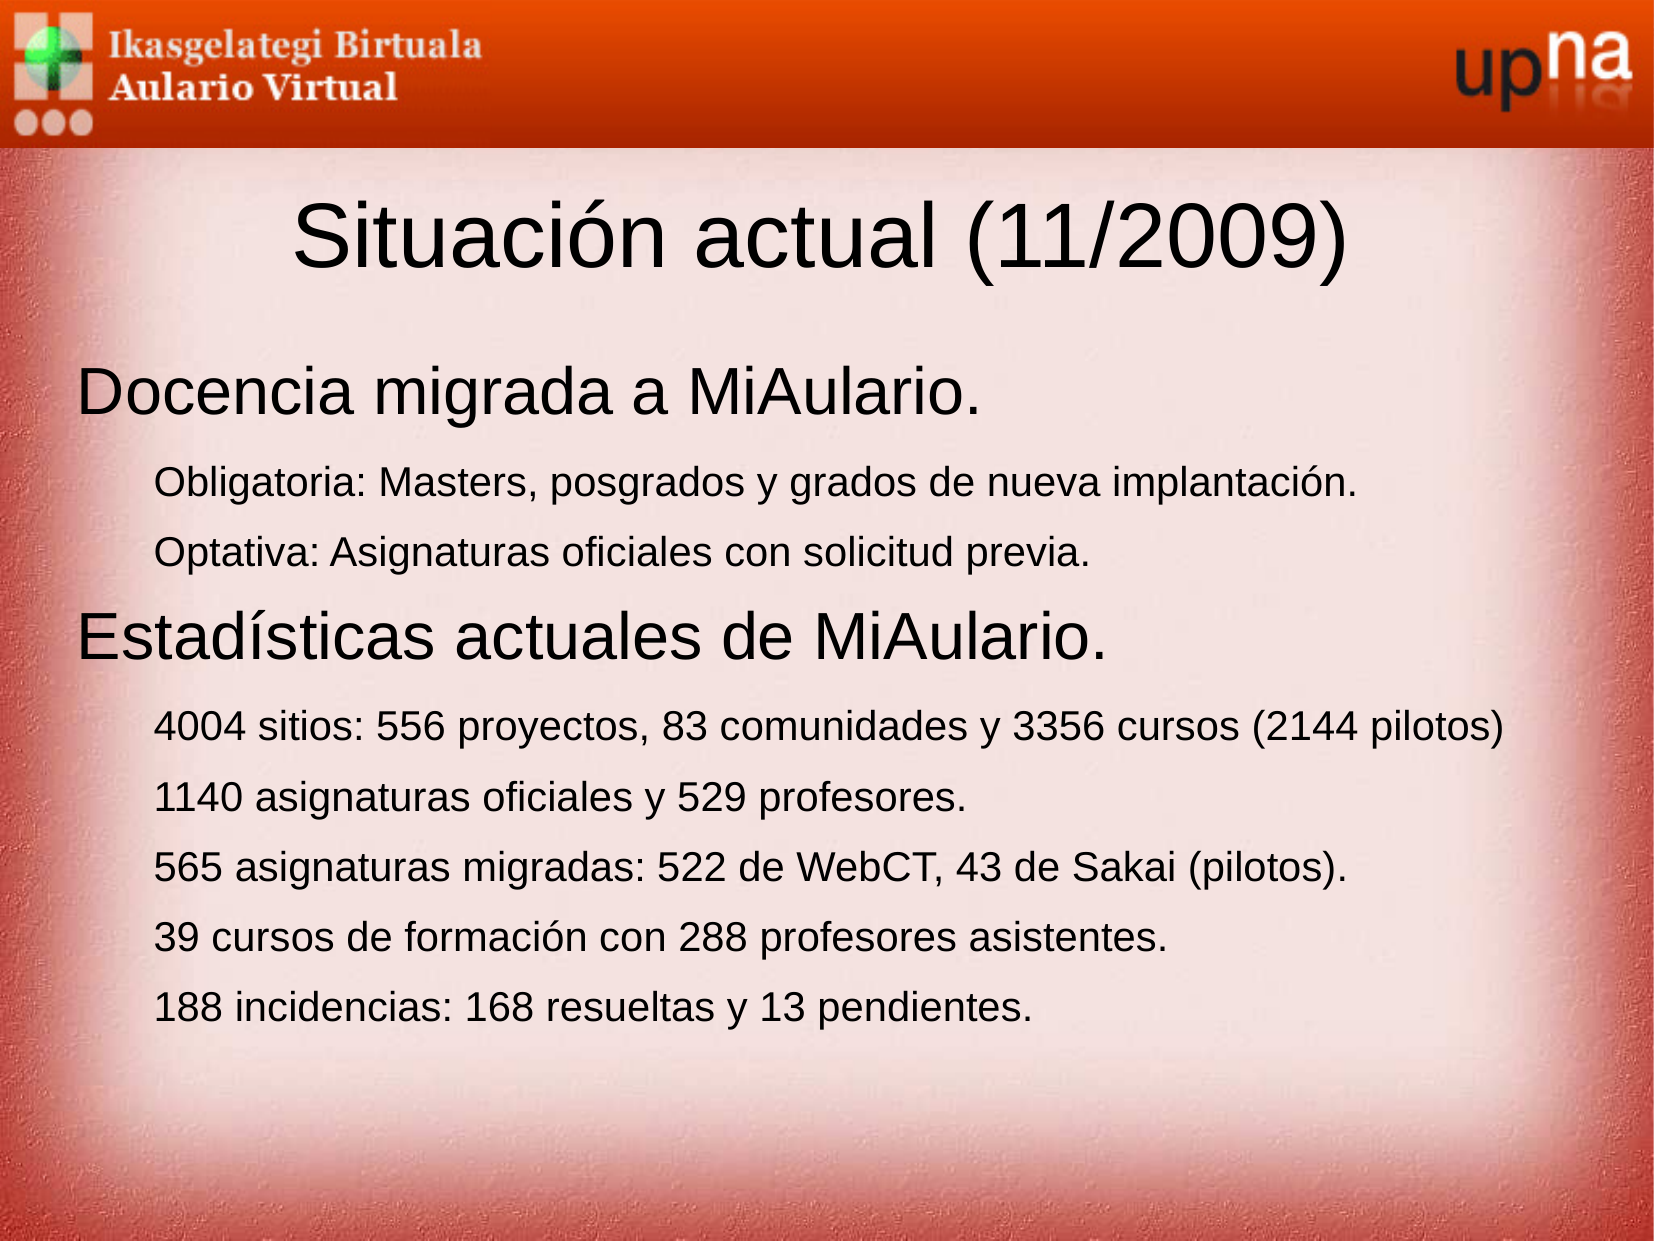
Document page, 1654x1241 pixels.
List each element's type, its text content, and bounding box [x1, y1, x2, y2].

list Docencia migrada a MiAulario. Obligatoria: Masters, posgrados y grados de nueva implantación. Optativa: Asignaturas oficiales con solicitud previa. Estadísticas actuales de MiAulario. 4004 sitios: 556 proyectos, 83 comunidades y 3356 cursos (2144 pilotos) 1140 asignaturas oficiales y 529 profesores. 565 asignaturas migradas: 522 de WebCT, 43 de Sakai (pilotos). 39 cursos de formación con 288 profesores asistentes. 188 incidencias: 168 resueltas y 13 pendientes. [59, 354, 1572, 1095]
picture [0, 0, 1654, 1241]
title Situación actual (11/2009) [77, 147, 1565, 325]
